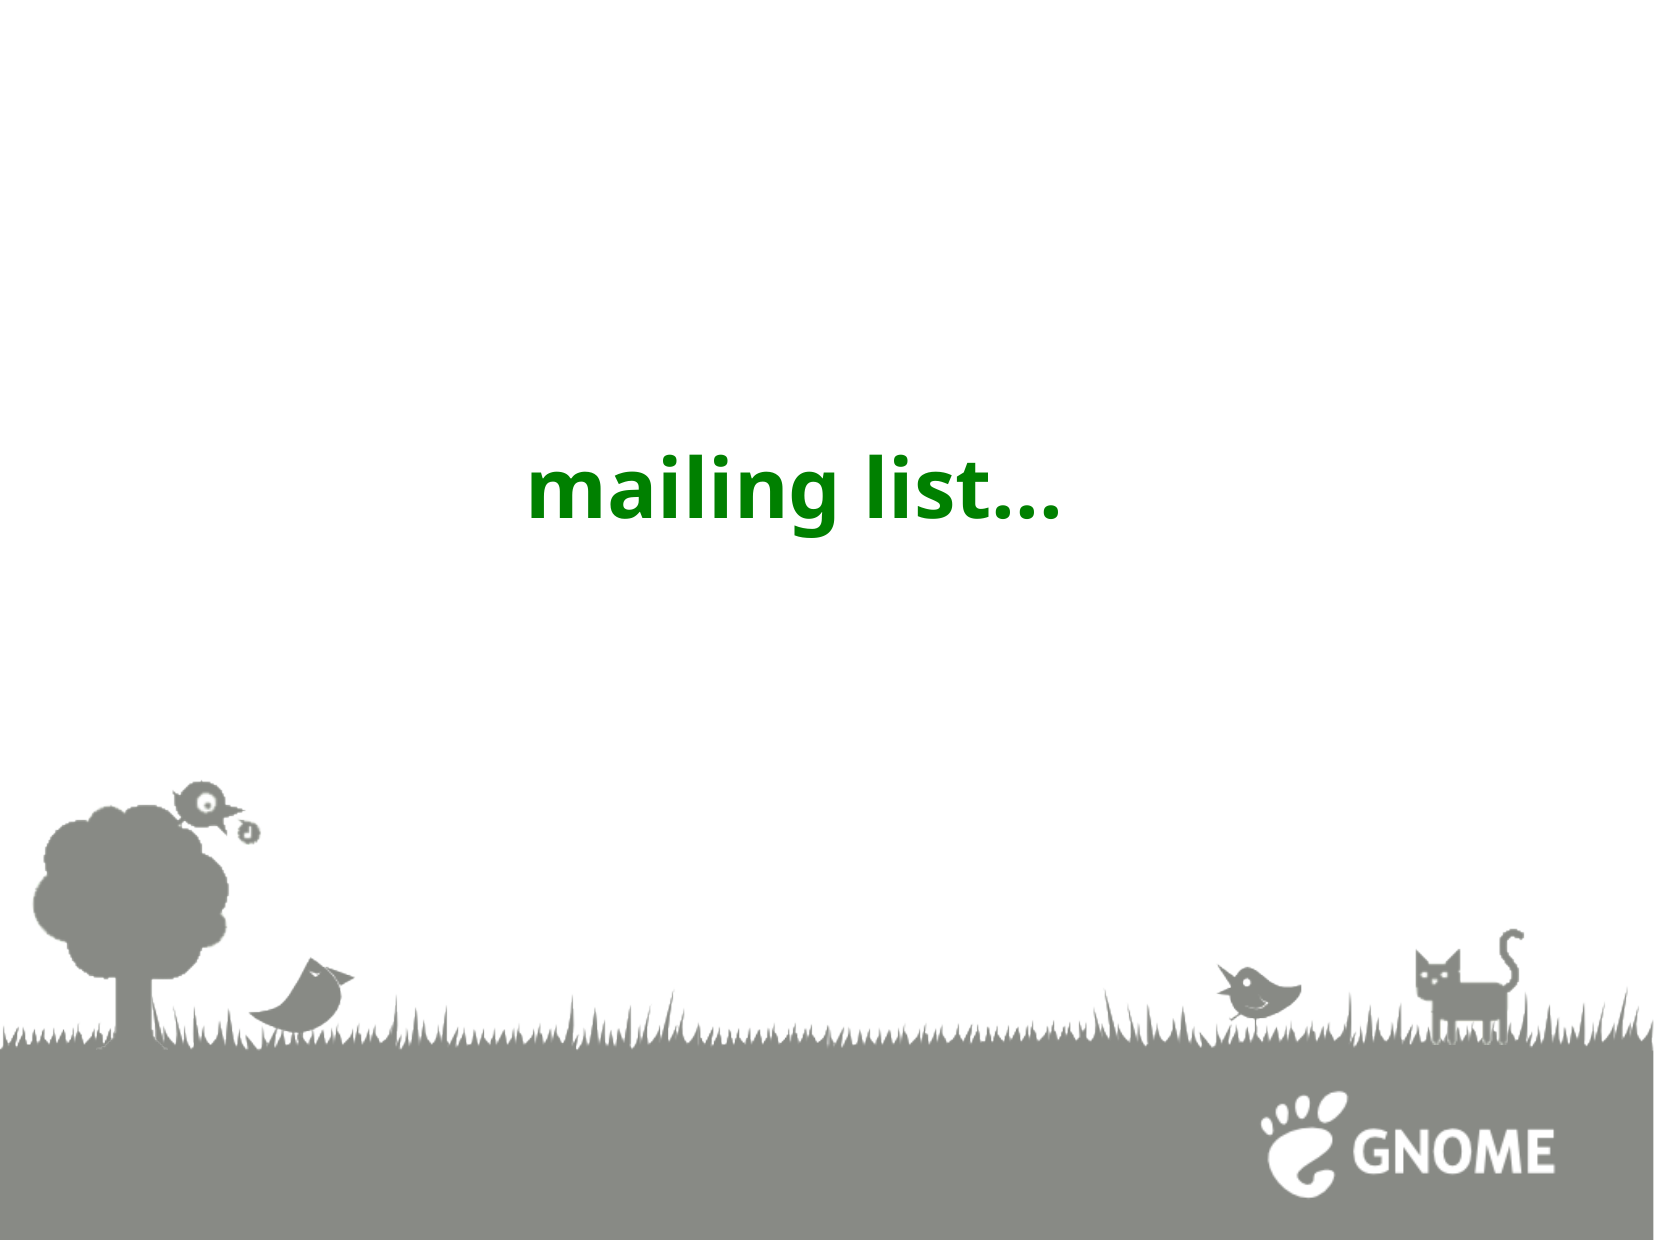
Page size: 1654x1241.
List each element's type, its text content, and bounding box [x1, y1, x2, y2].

picture [0, 0, 1654, 1240]
text_box mailing list... [510, 422, 1654, 549]
